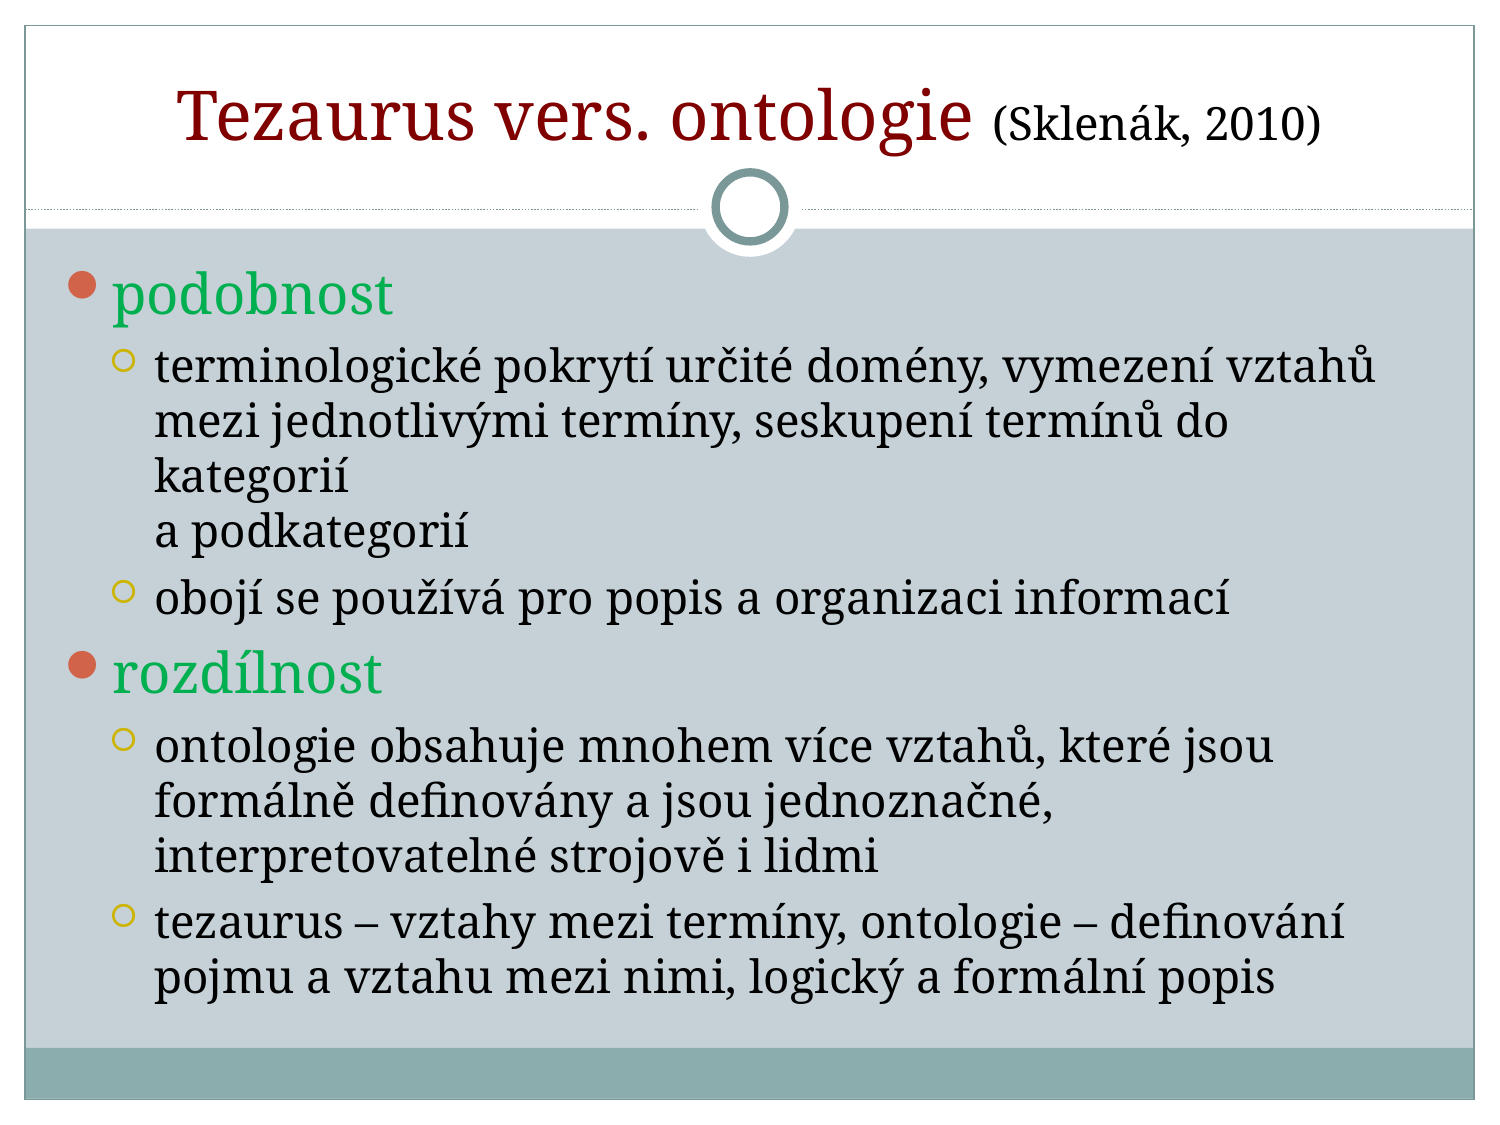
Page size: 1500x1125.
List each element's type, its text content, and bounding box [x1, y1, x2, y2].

list podobnost terminologické pokrytí určité domény, vymezení vztahů mezi jednotlivými termíny, seskupení termínů do kategorií a podkategorií obojí se používá pro popis a organizaci informací rozdílnost ontologie obsahuje mnohem více vztahů, které jsou formálně definovány a jsou jednoznačné, interpretovatelné strojově i lidmi tezaurus – vztahy mezi termíny, ontologie – definování pojmu a vztahu mezi nimi, logický a formální popis [49, 250, 1445, 1001]
title Tezaurus vers. ontologie (Sklenák, 2010) [49, 37, 1450, 162]
